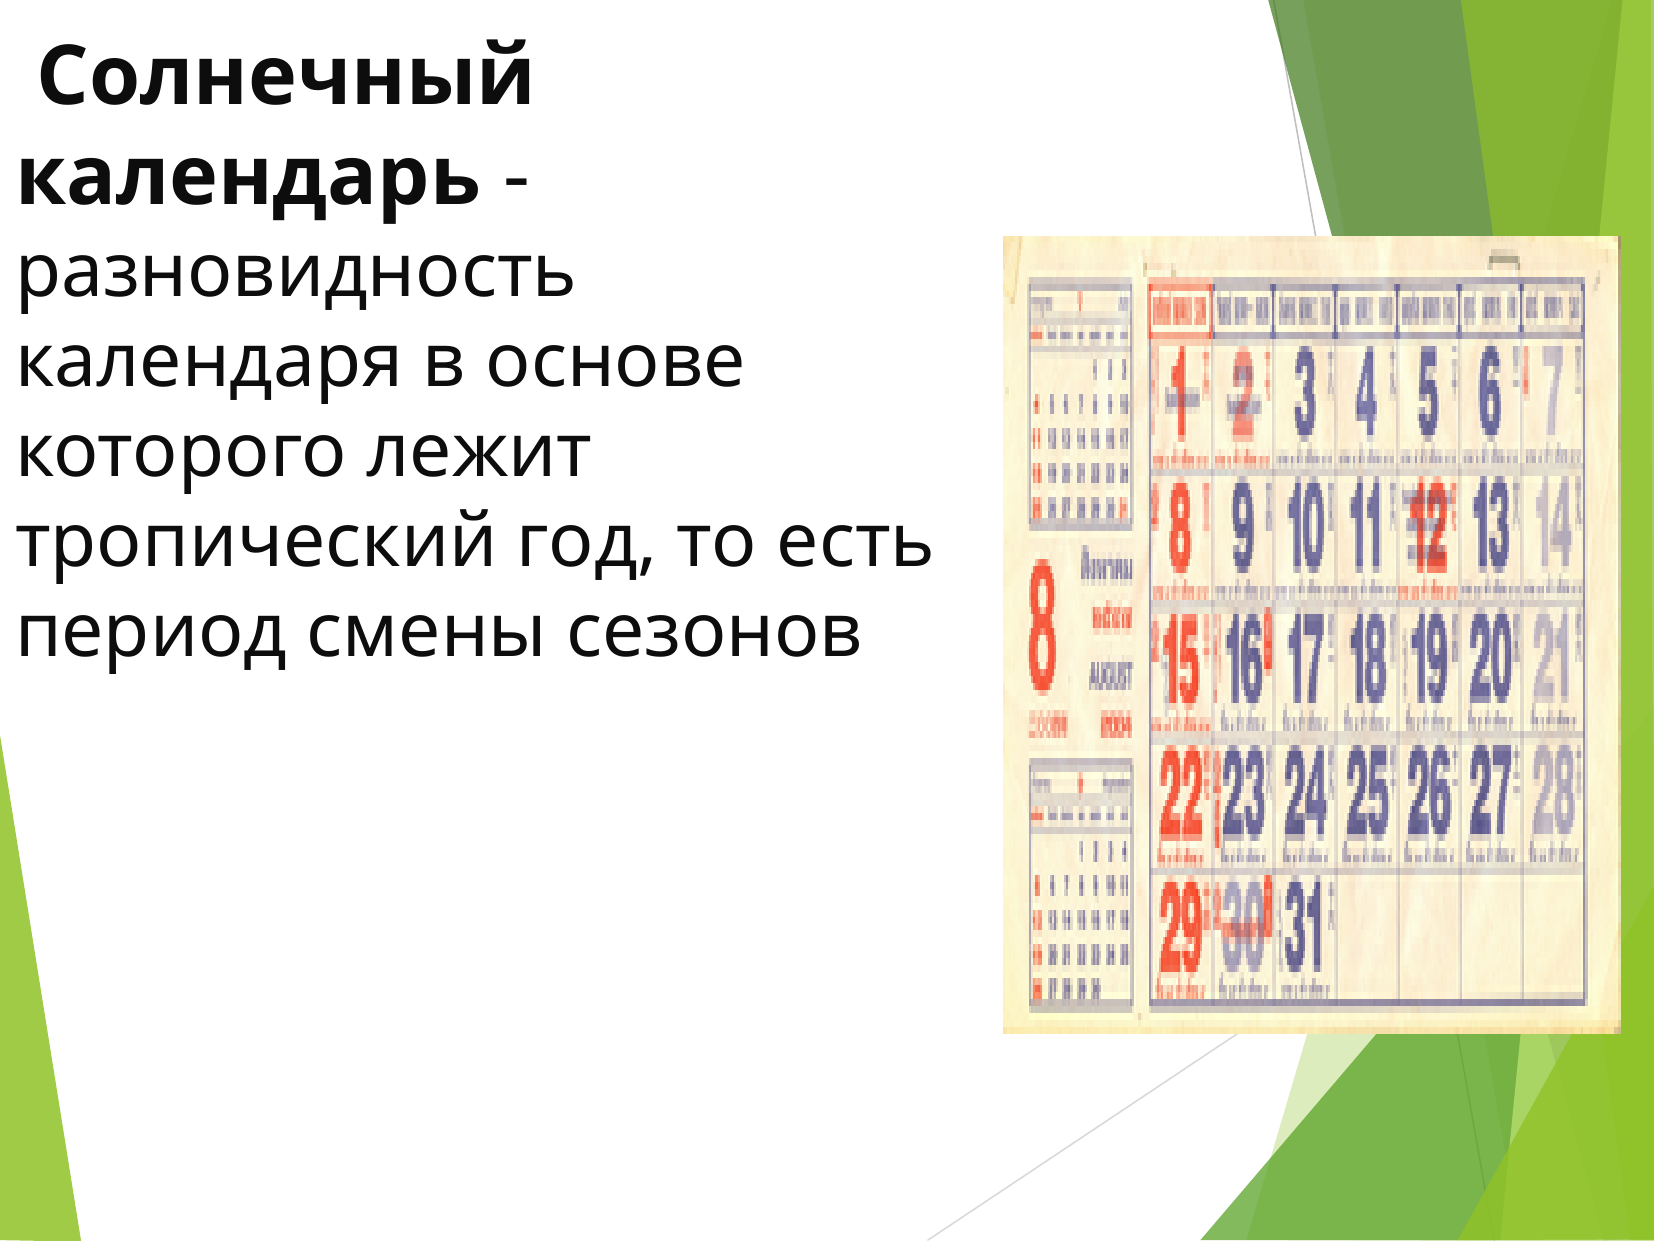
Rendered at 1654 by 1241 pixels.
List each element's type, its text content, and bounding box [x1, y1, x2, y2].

picture [1003, 236, 1621, 1034]
title Солнечный календарь - разновидность календаря в основе которого лежит тропический год, то есть период смены сезонов [0, 14, 972, 1120]
